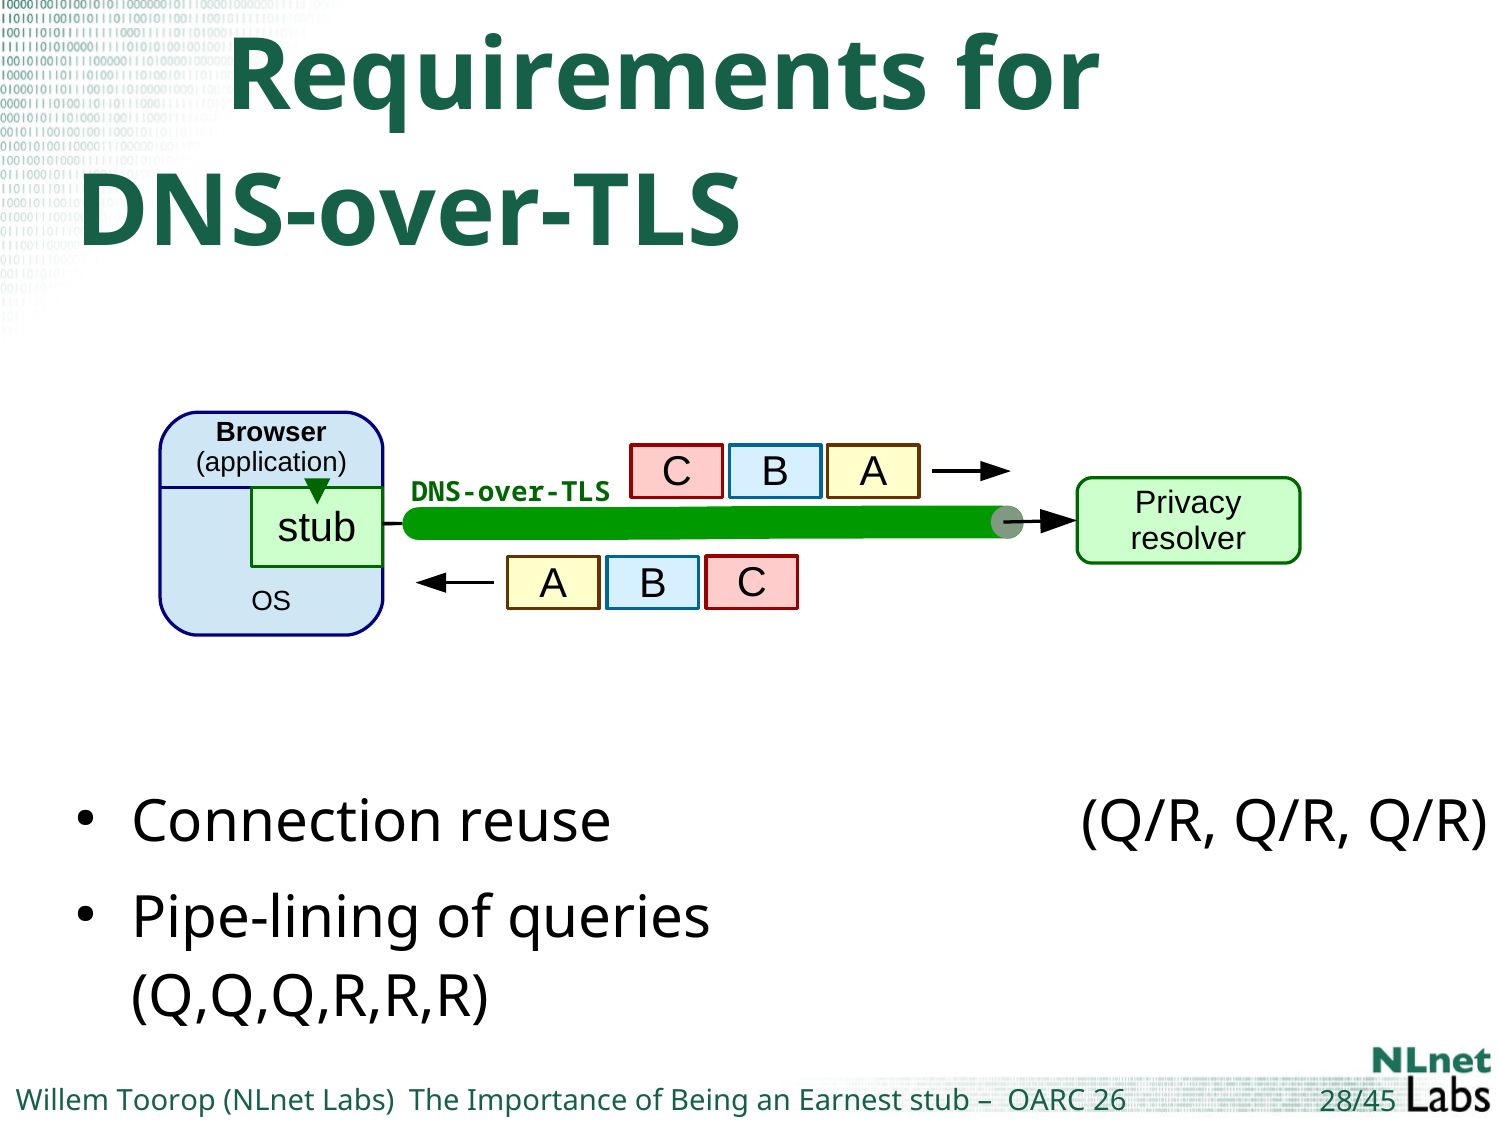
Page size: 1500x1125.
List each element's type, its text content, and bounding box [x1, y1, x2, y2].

picture [0, 0, 365, 365]
picture [774, 1070, 1492, 1124]
picture [153, 410, 1302, 637]
list Connection reuse (Q/R, Q/R, Q/R) Pipe-lining of queries (Q,Q,Q,R,R,R) [75, 779, 1500, 1070]
title Requirements for DNS-over-TLS [75, 23, 1425, 255]
